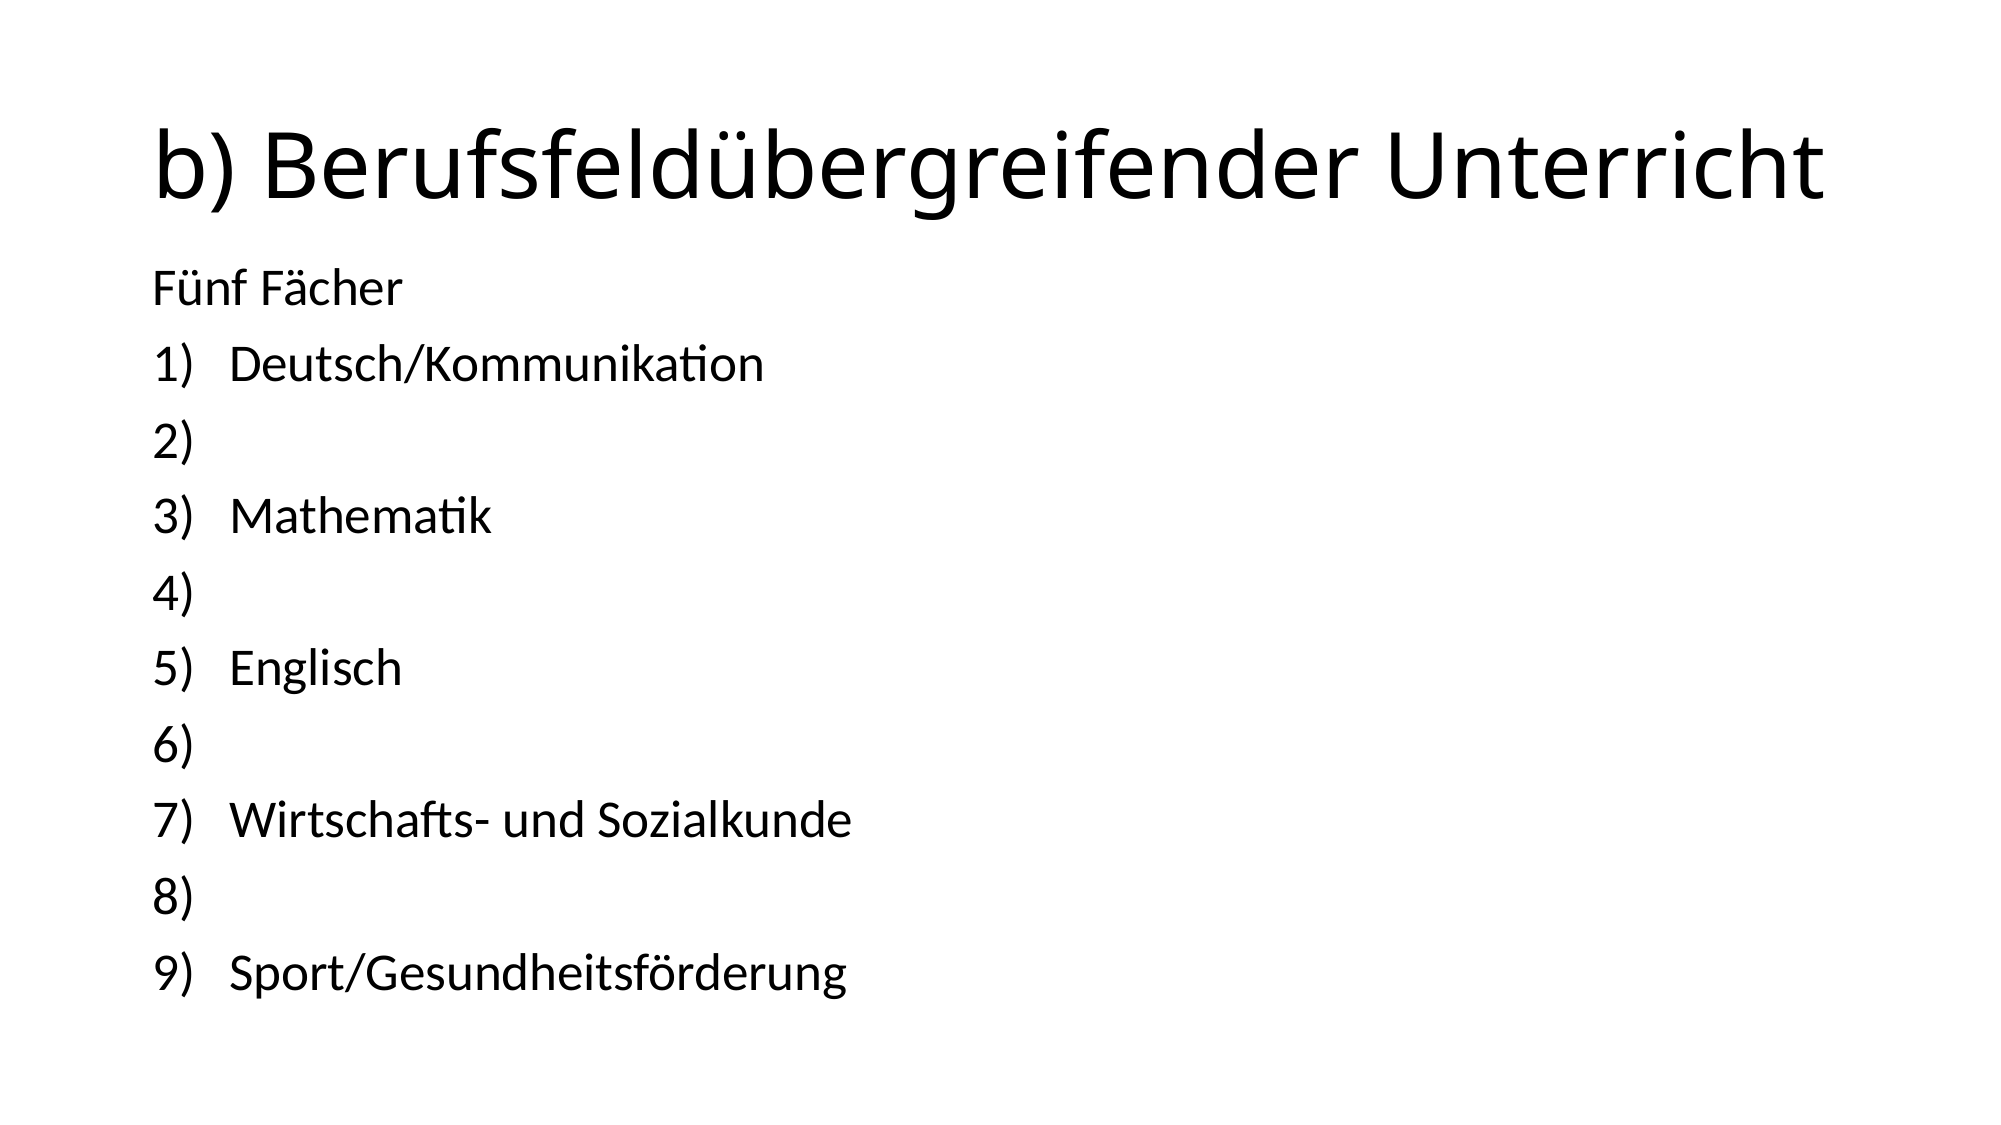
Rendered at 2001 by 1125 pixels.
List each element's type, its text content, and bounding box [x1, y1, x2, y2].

title b) Berufsfeldübergreifender Unterricht [137, 59, 1863, 251]
list Fünf Fächer Deutsch/Kommunikation Mathematik Englisch Wirtschafts- und Sozialkunde Sport/Gesundheitsförderung [137, 251, 1863, 1014]
